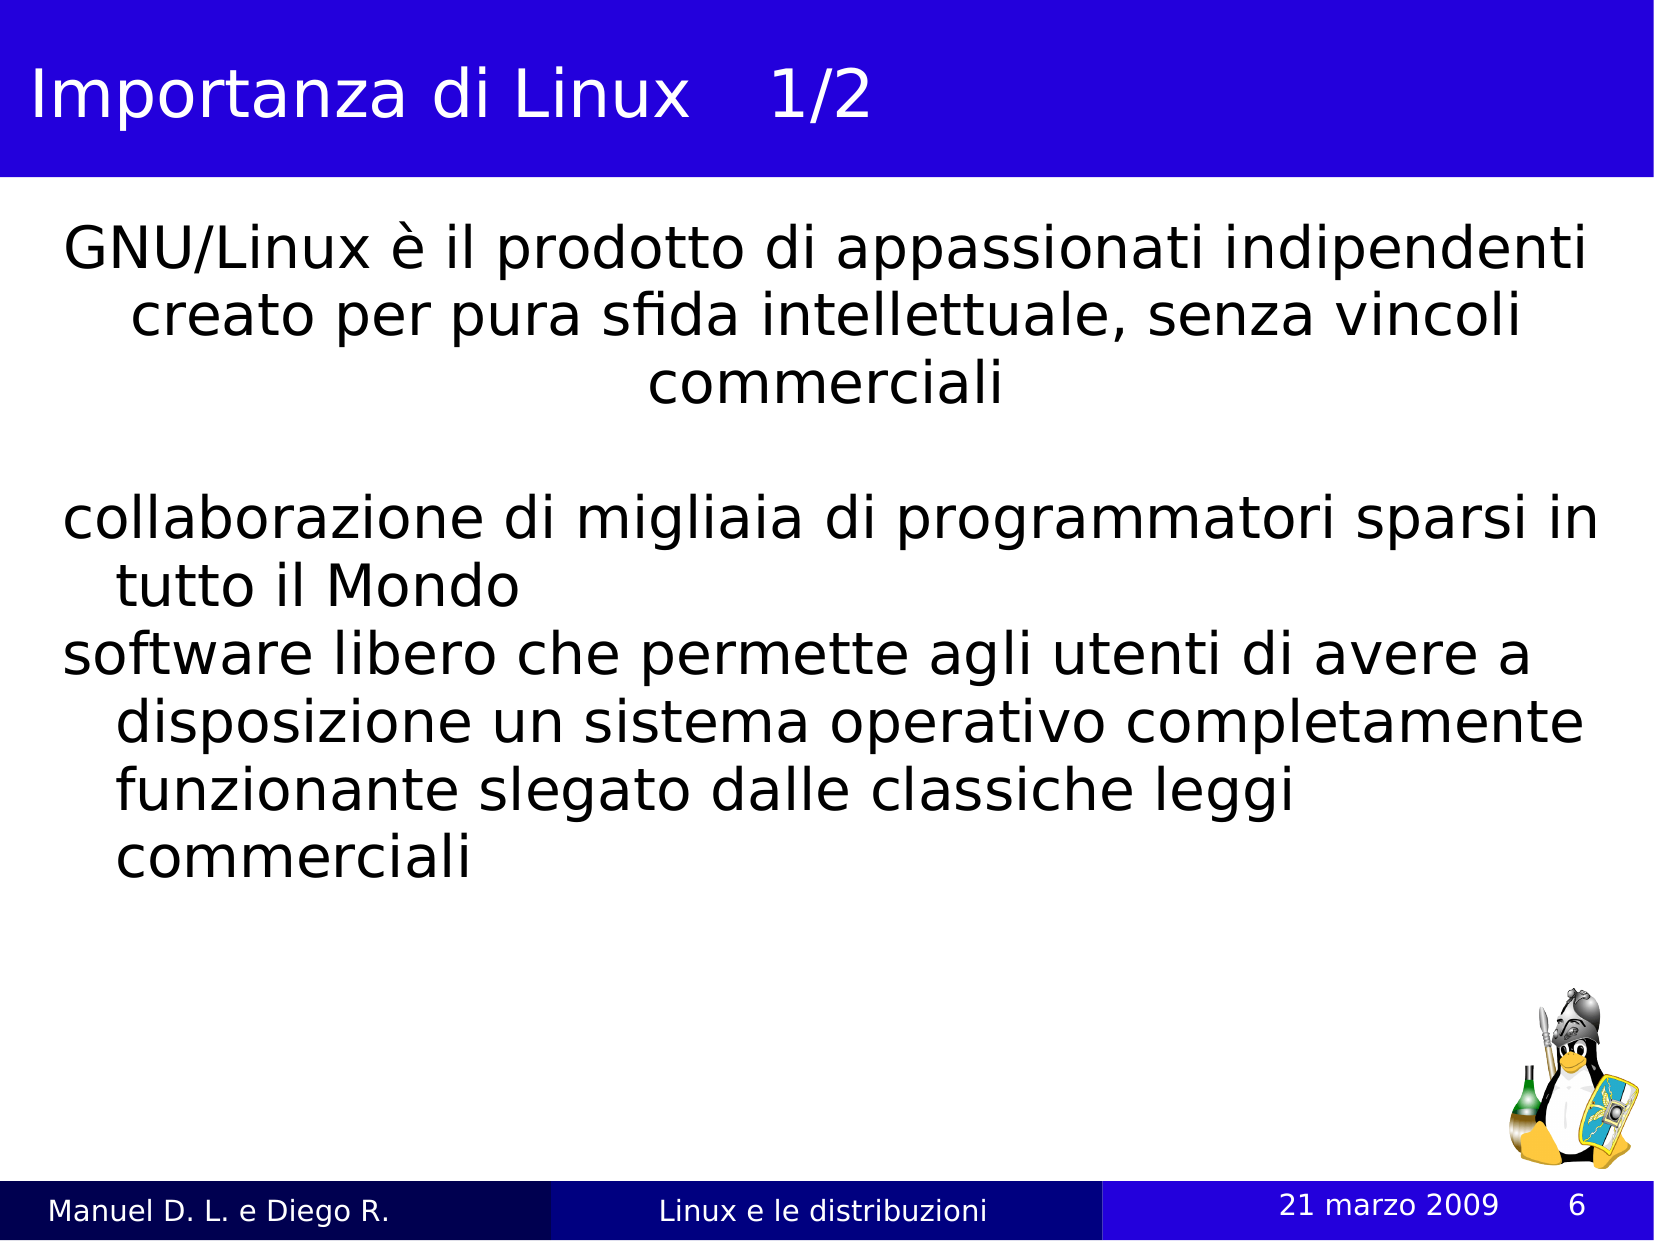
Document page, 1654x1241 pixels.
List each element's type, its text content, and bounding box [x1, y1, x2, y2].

picture [1509, 988, 1639, 1169]
text_box GNU/Linux è il prodotto di appassionati indipendenti creato per pura sfida intellettuale, senza vincoli commerciali collaborazione di migliaia di programmatori sparsi in tutto il Mondo software libero che permette agli utenti di avere a disposizione un sistema operativo completamente funzionante slegato dalle classiche leggi commerciali [29, 206, 1625, 899]
title Importanza di Linux 1/2 [29, 0, 1518, 191]
